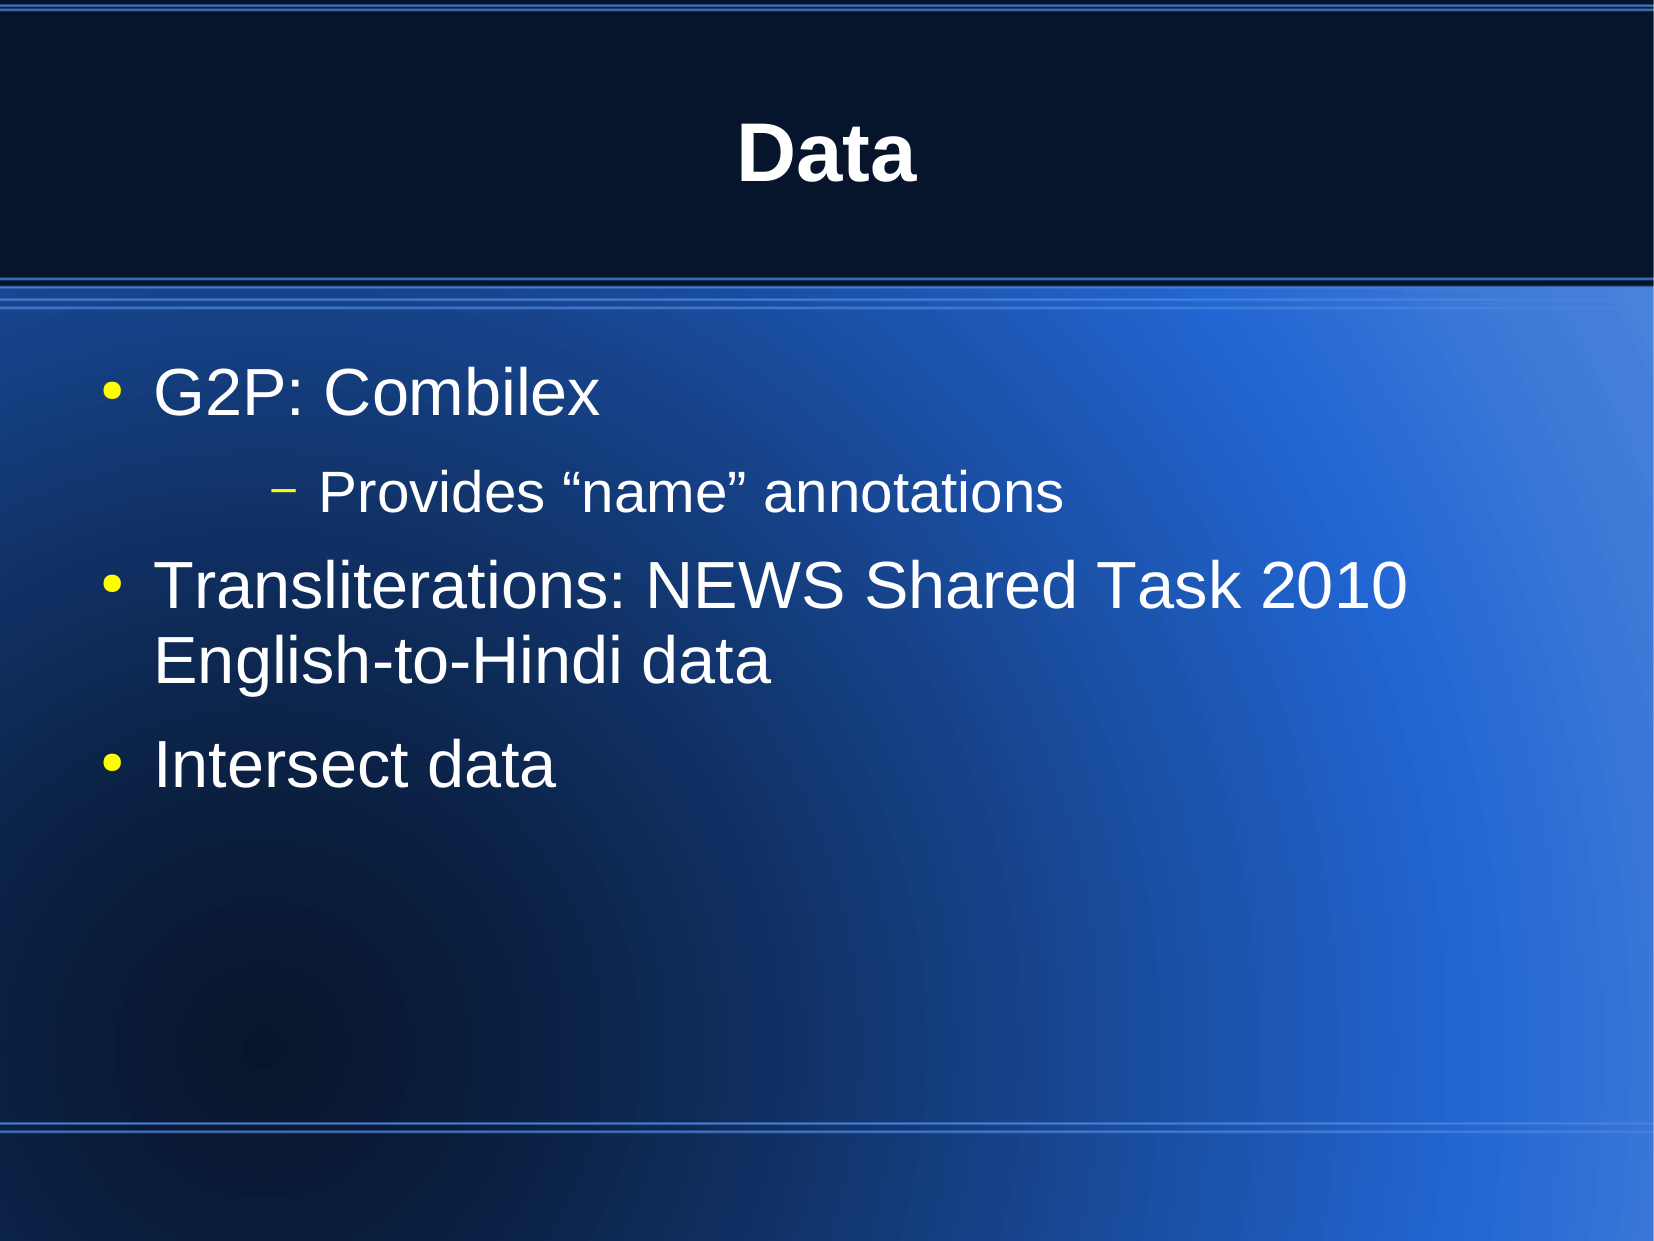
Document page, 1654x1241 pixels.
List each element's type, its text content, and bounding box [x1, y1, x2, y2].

list G2P: Combilex Provides “name” annotations Transliterations: NEWS Shared Task 2010 English-to-Hindi data Intersect data [82, 355, 1571, 1159]
picture [0, 0, 1654, 1241]
title Data [82, 56, 1571, 250]
